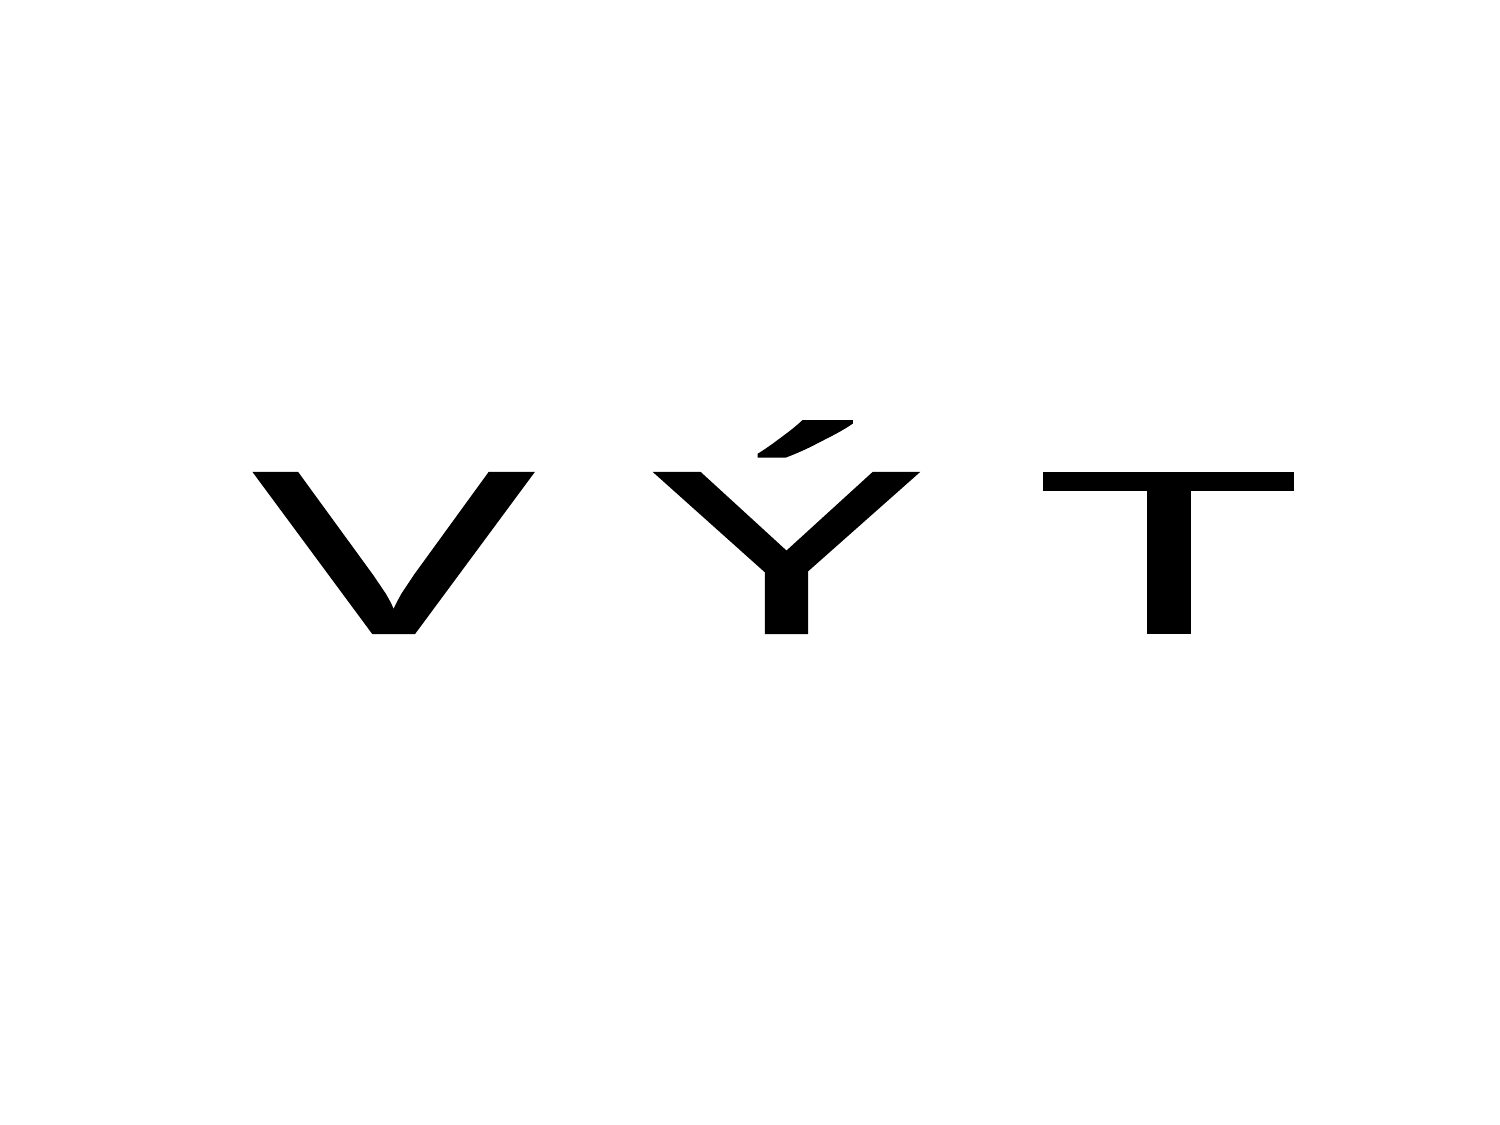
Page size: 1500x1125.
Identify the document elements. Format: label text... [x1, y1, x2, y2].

text_box V Ý T [1044, 472, 1294, 634]
text_box V Ý T [654, 472, 919, 634]
text_box V Ý T [253, 472, 534, 634]
text_box V Ý T [758, 420, 853, 457]
